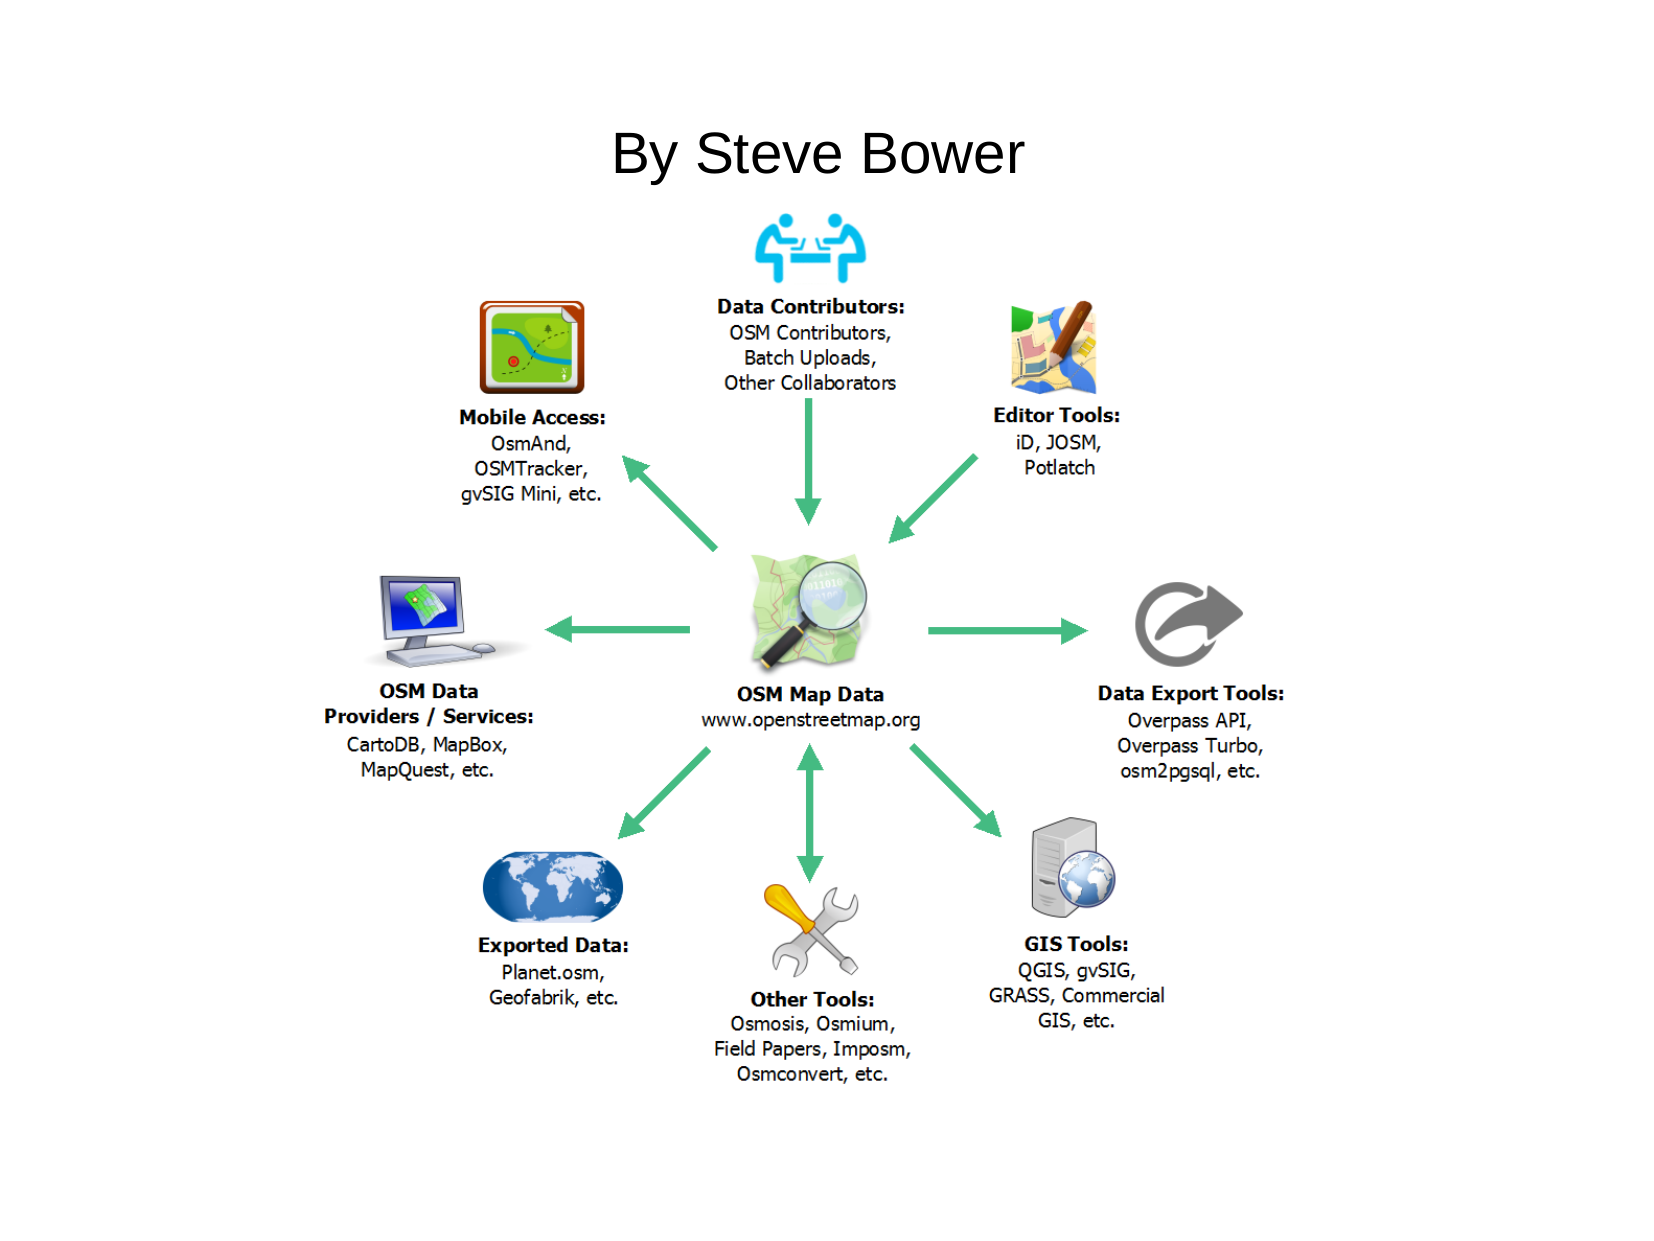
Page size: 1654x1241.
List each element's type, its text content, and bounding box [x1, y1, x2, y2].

title By Steve Bower [82, 49, 1571, 257]
picture [323, 210, 1288, 1087]
